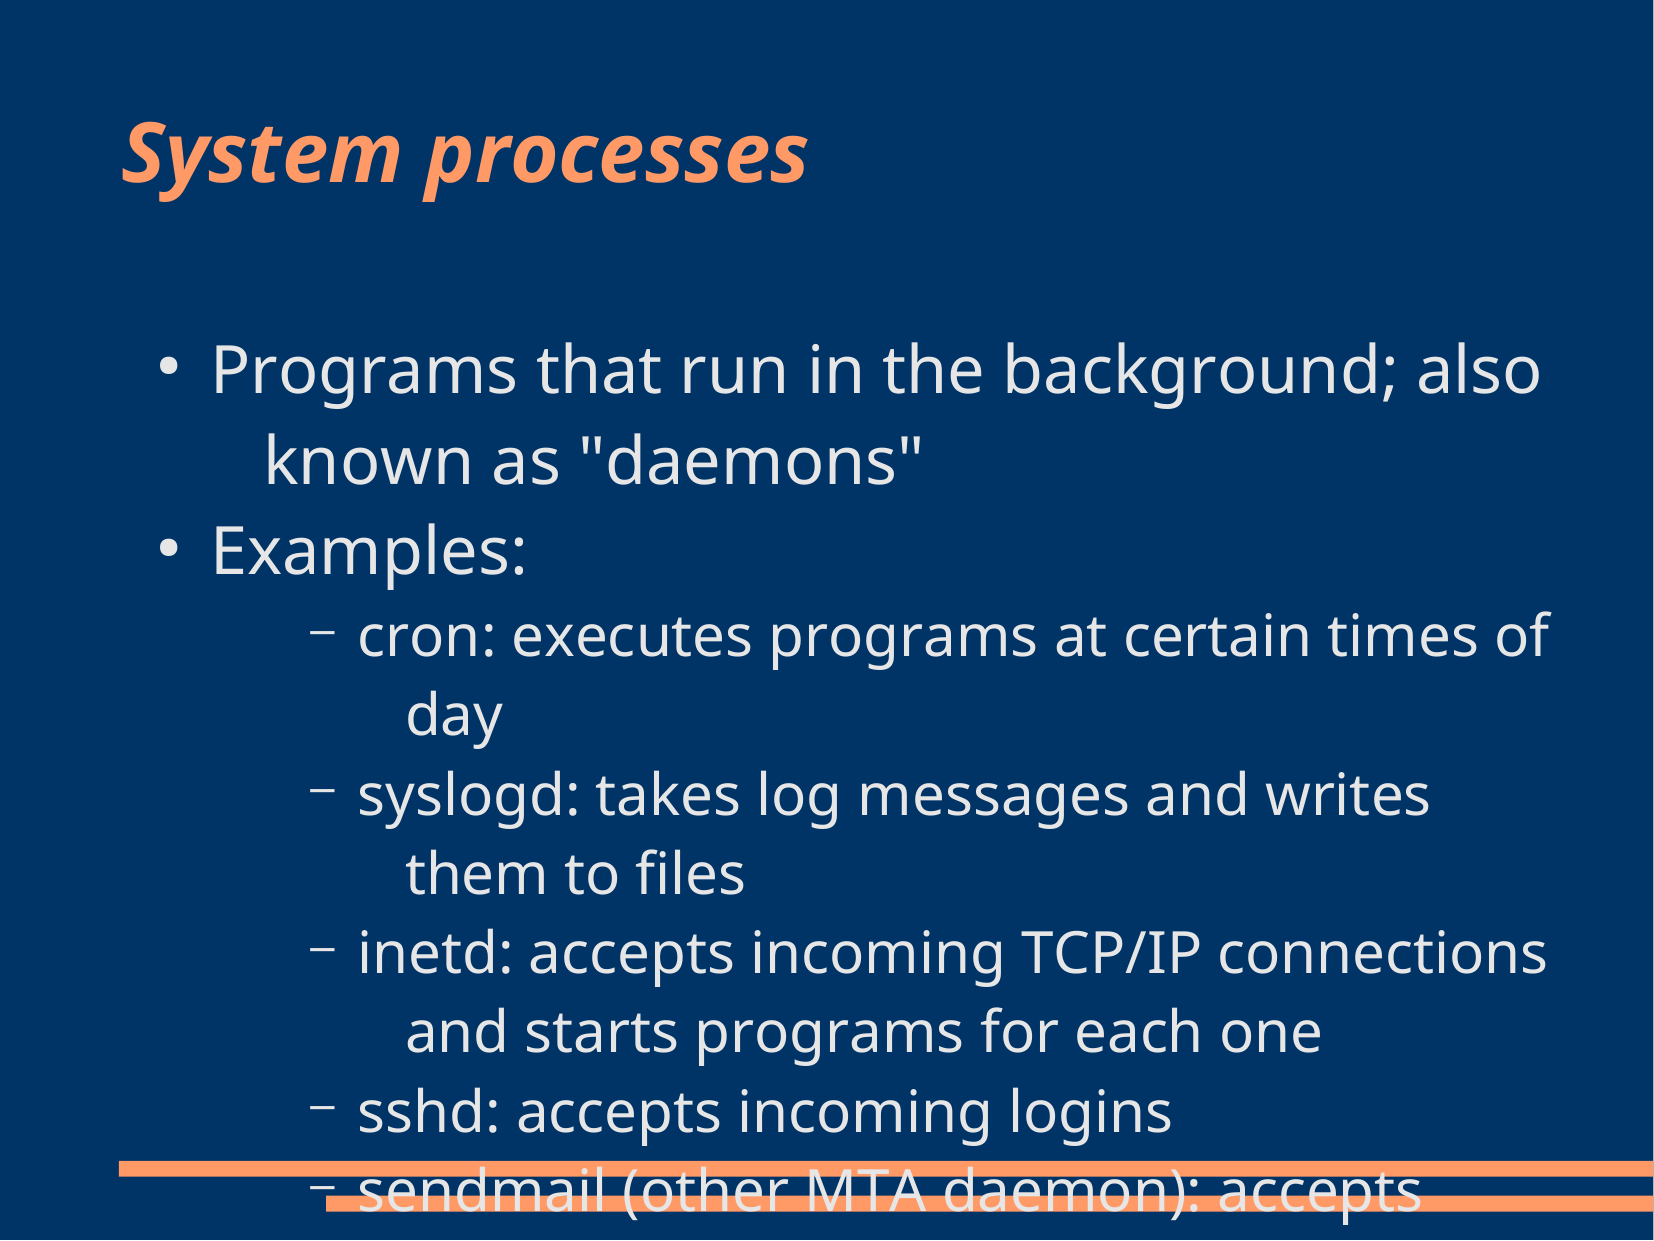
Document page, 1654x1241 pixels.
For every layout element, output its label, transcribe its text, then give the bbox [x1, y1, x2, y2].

list Programs that run in the background; also known as "daemons" Examples: cron: executes programs at certain times of day syslogd: takes log messages and writes them to files inetd: accepts incoming TCP/IP connections and starts programs for each one sshd: accepts incoming logins sendmail (other MTA daemon): accepts incoming mail [121, 322, 1561, 1132]
title System processes [121, 46, 1534, 254]
